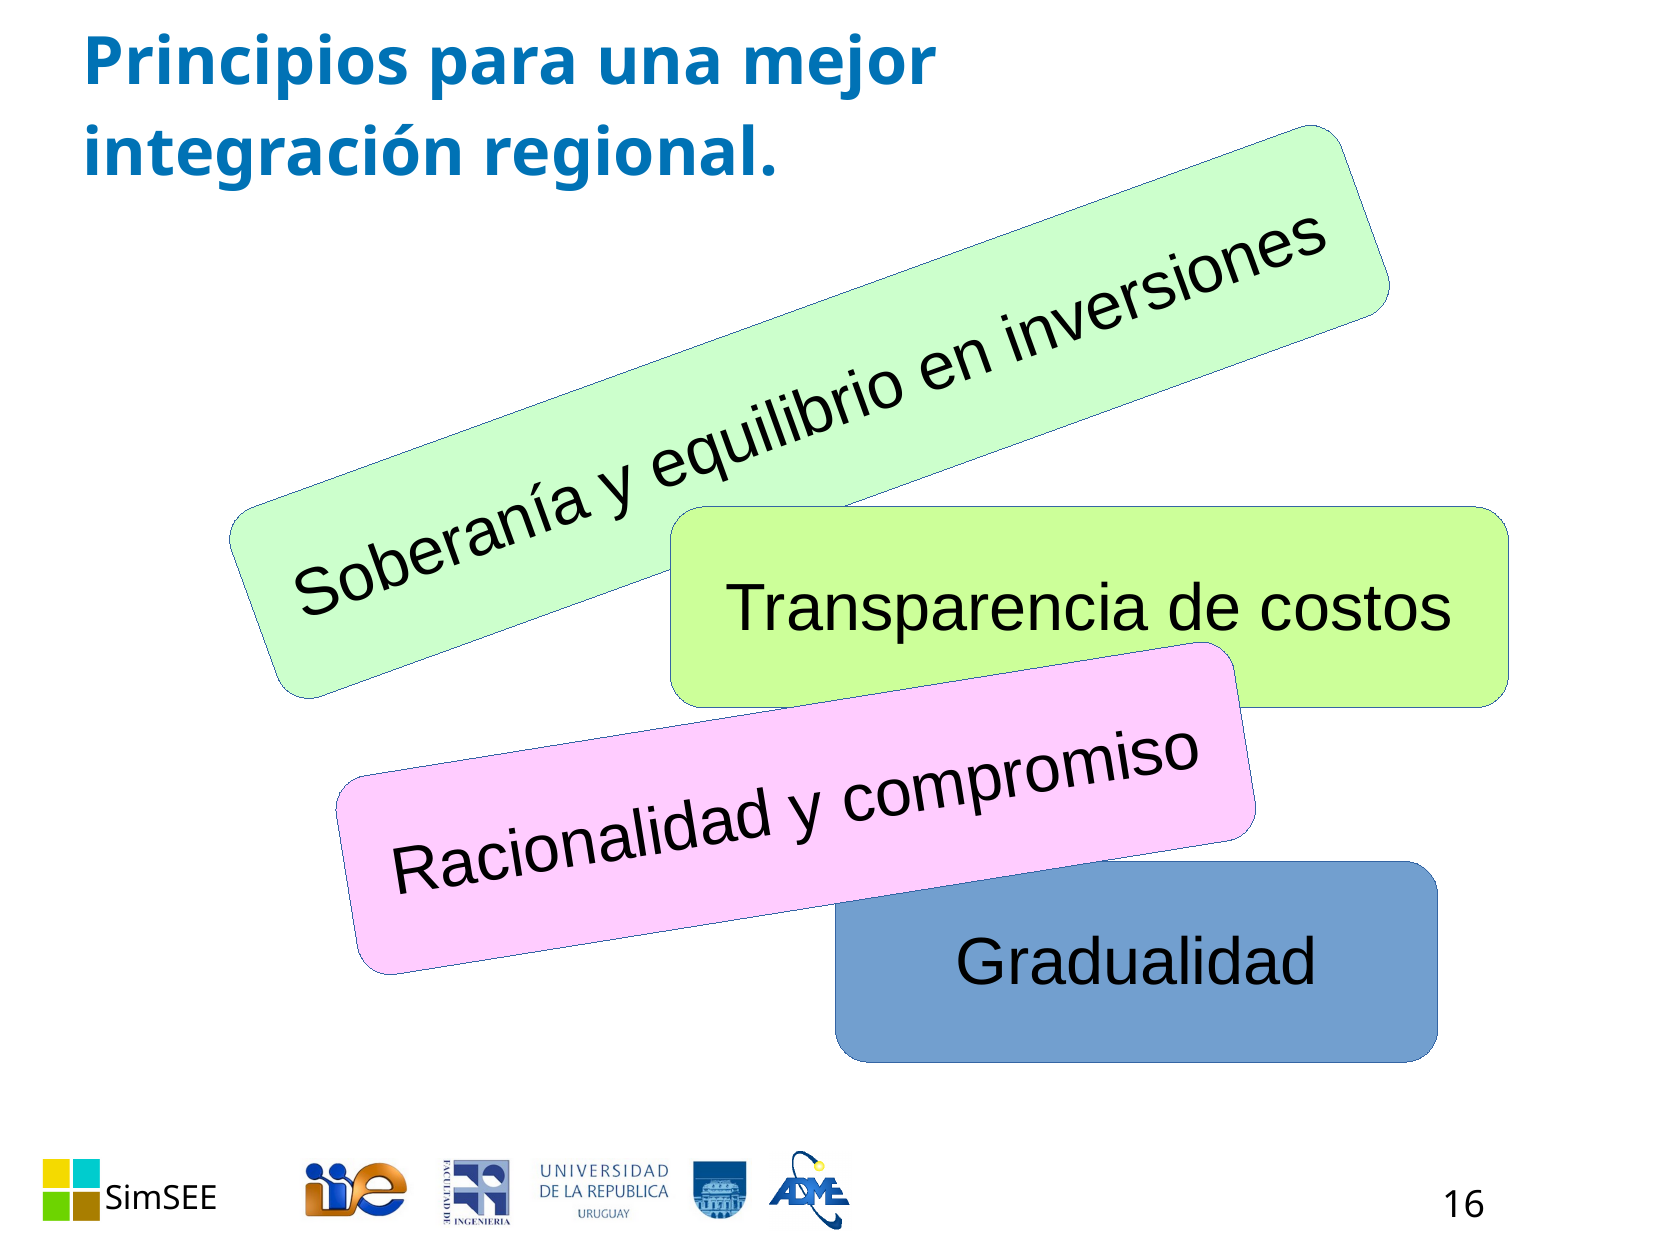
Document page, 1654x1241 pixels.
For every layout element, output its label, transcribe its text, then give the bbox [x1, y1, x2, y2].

picture [41, 1157, 102, 1223]
text_box Soberanía y equilibrio en inversiones [229, 125, 1390, 699]
text_box Racionalidad y compromiso [335, 642, 1256, 975]
picture [769, 1151, 852, 1231]
text_box Transparencia de costos [670, 506, 1509, 708]
title Principios para una mejor integración regional. [76, 39, 1293, 196]
text_box Gradualidad [835, 861, 1438, 1063]
picture [295, 1154, 752, 1230]
